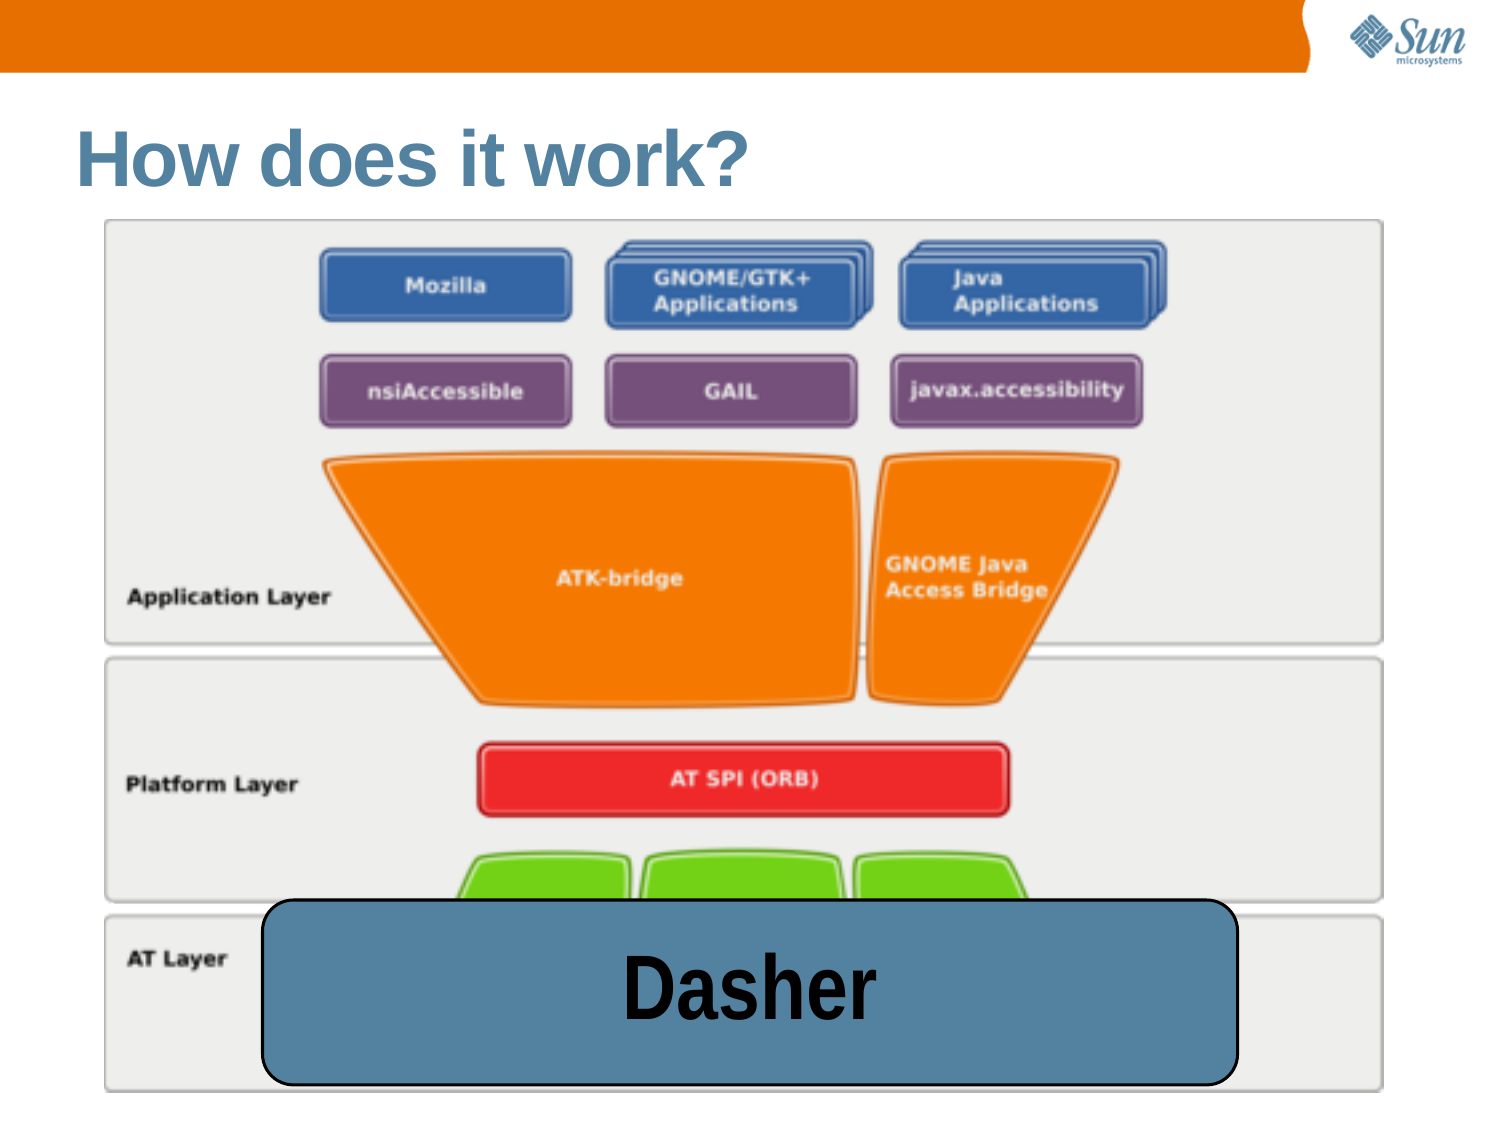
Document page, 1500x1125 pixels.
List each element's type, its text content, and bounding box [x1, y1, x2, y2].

picture [104, 219, 1384, 1093]
title How does it work? [75, 122, 1438, 228]
picture [0, 0, 1500, 75]
text_box Dasher [262, 900, 1238, 1085]
